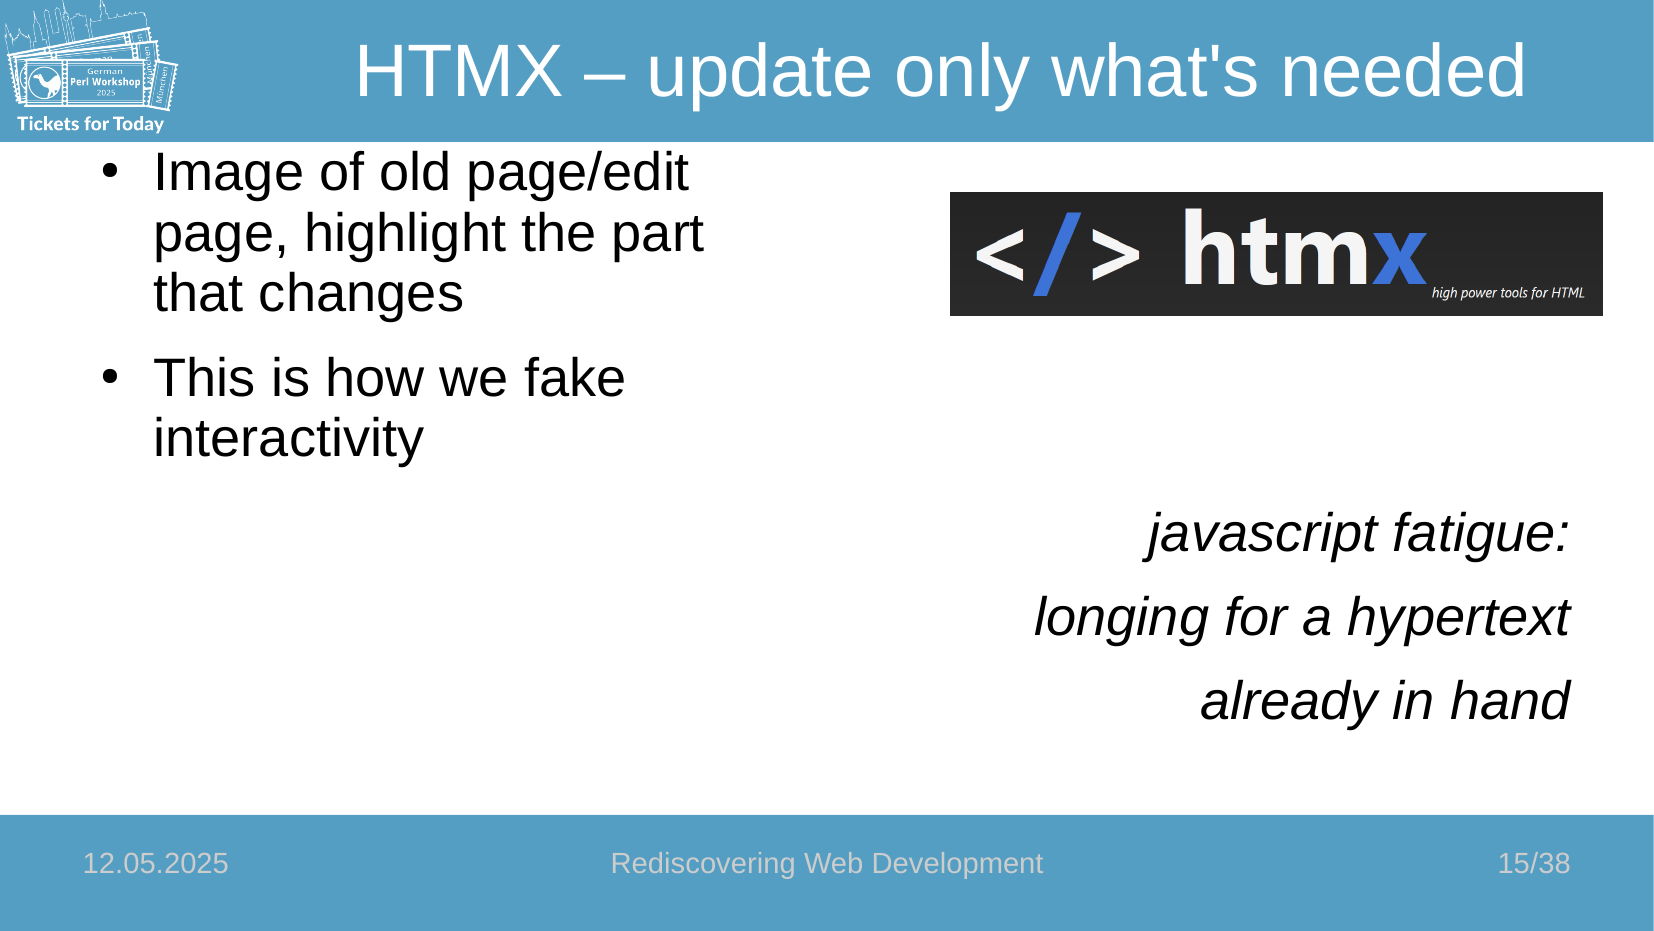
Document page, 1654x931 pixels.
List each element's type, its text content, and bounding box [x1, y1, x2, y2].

picture [950, 192, 1603, 316]
title HTMX – update only what's needed [354, 5, 1654, 136]
picture [3, 0, 180, 154]
list Image of old page/edit page, highlight the part that changes This is how we fake interactivity [82, 141, 809, 815]
list javascript fatigue: longing for a hypertext already in hand [845, 501, 1572, 815]
